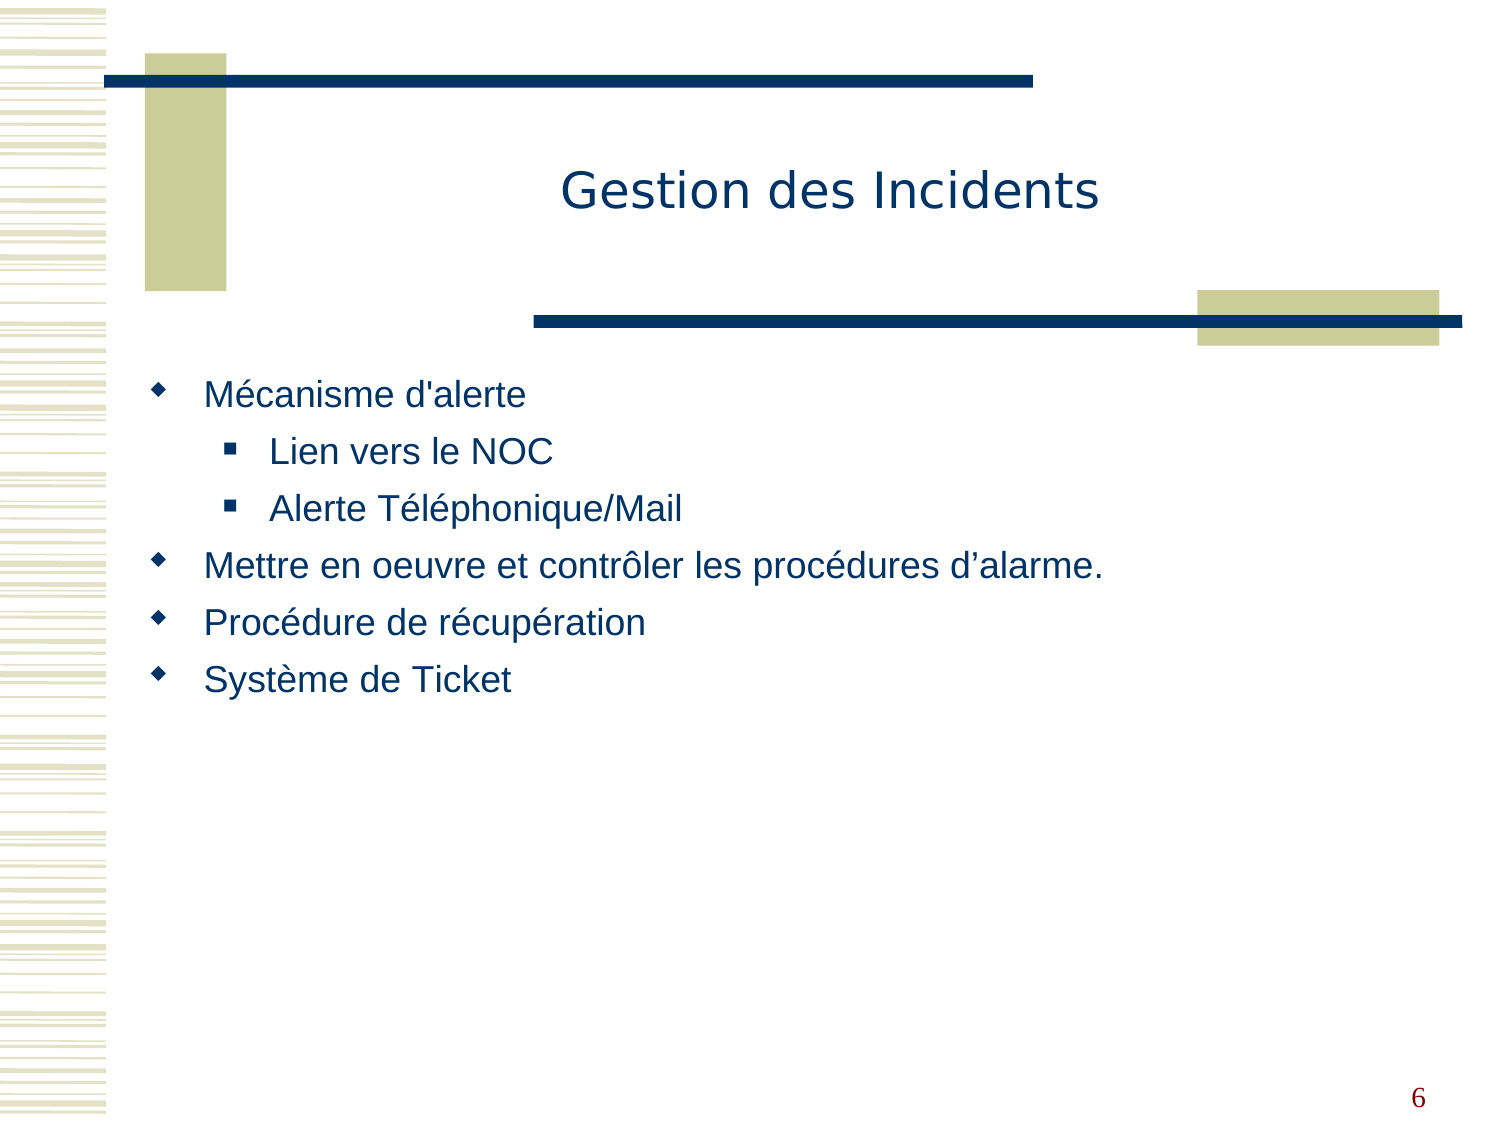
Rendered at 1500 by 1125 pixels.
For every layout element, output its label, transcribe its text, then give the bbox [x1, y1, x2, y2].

title Gestion des Incidents [225, 99, 1437, 289]
list Mécanisme d'alerte Lien vers le NOC Alerte Téléphonique/Mail Mettre en oeuvre et contrôler les procédures d’alarme. Procédure de récupération Système de Ticket [132, 363, 1439, 1001]
